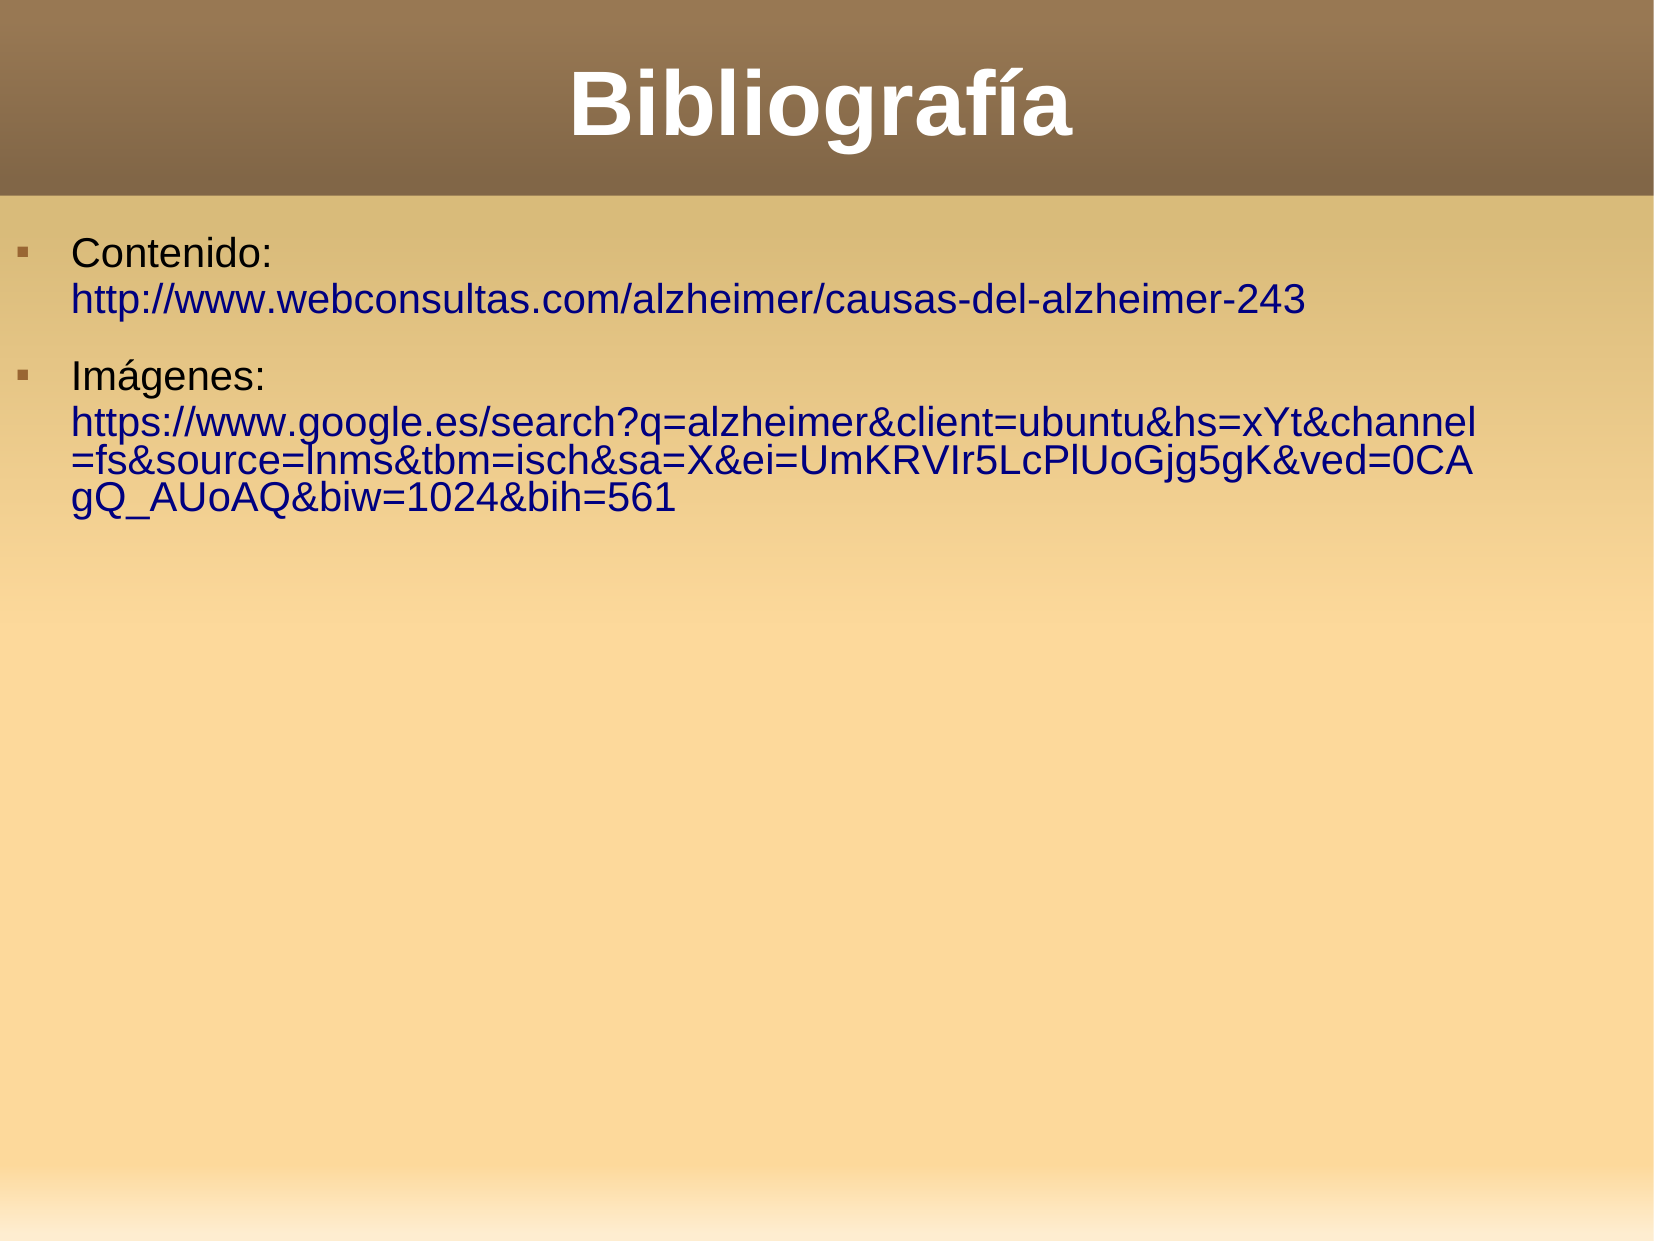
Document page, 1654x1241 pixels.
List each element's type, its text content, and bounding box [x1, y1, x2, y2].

picture [0, 0, 1654, 1241]
title Bibliografía [76, 0, 1565, 208]
list Contenido:http://www.webconsultas.com/alzheimer/causas-del-alzheimer-243 Imágenes:https://www.google.es/search?q=alzheimer&client=ubuntu&hs=xYt&channel=fs&source=lnms&tbm=isch&sa=X&ei=UmKRVIr5LcPlUoGjg5gK&ved=0CAgQ_AUoAQ&biw=1024&bih=561 [0, 229, 1489, 1034]
